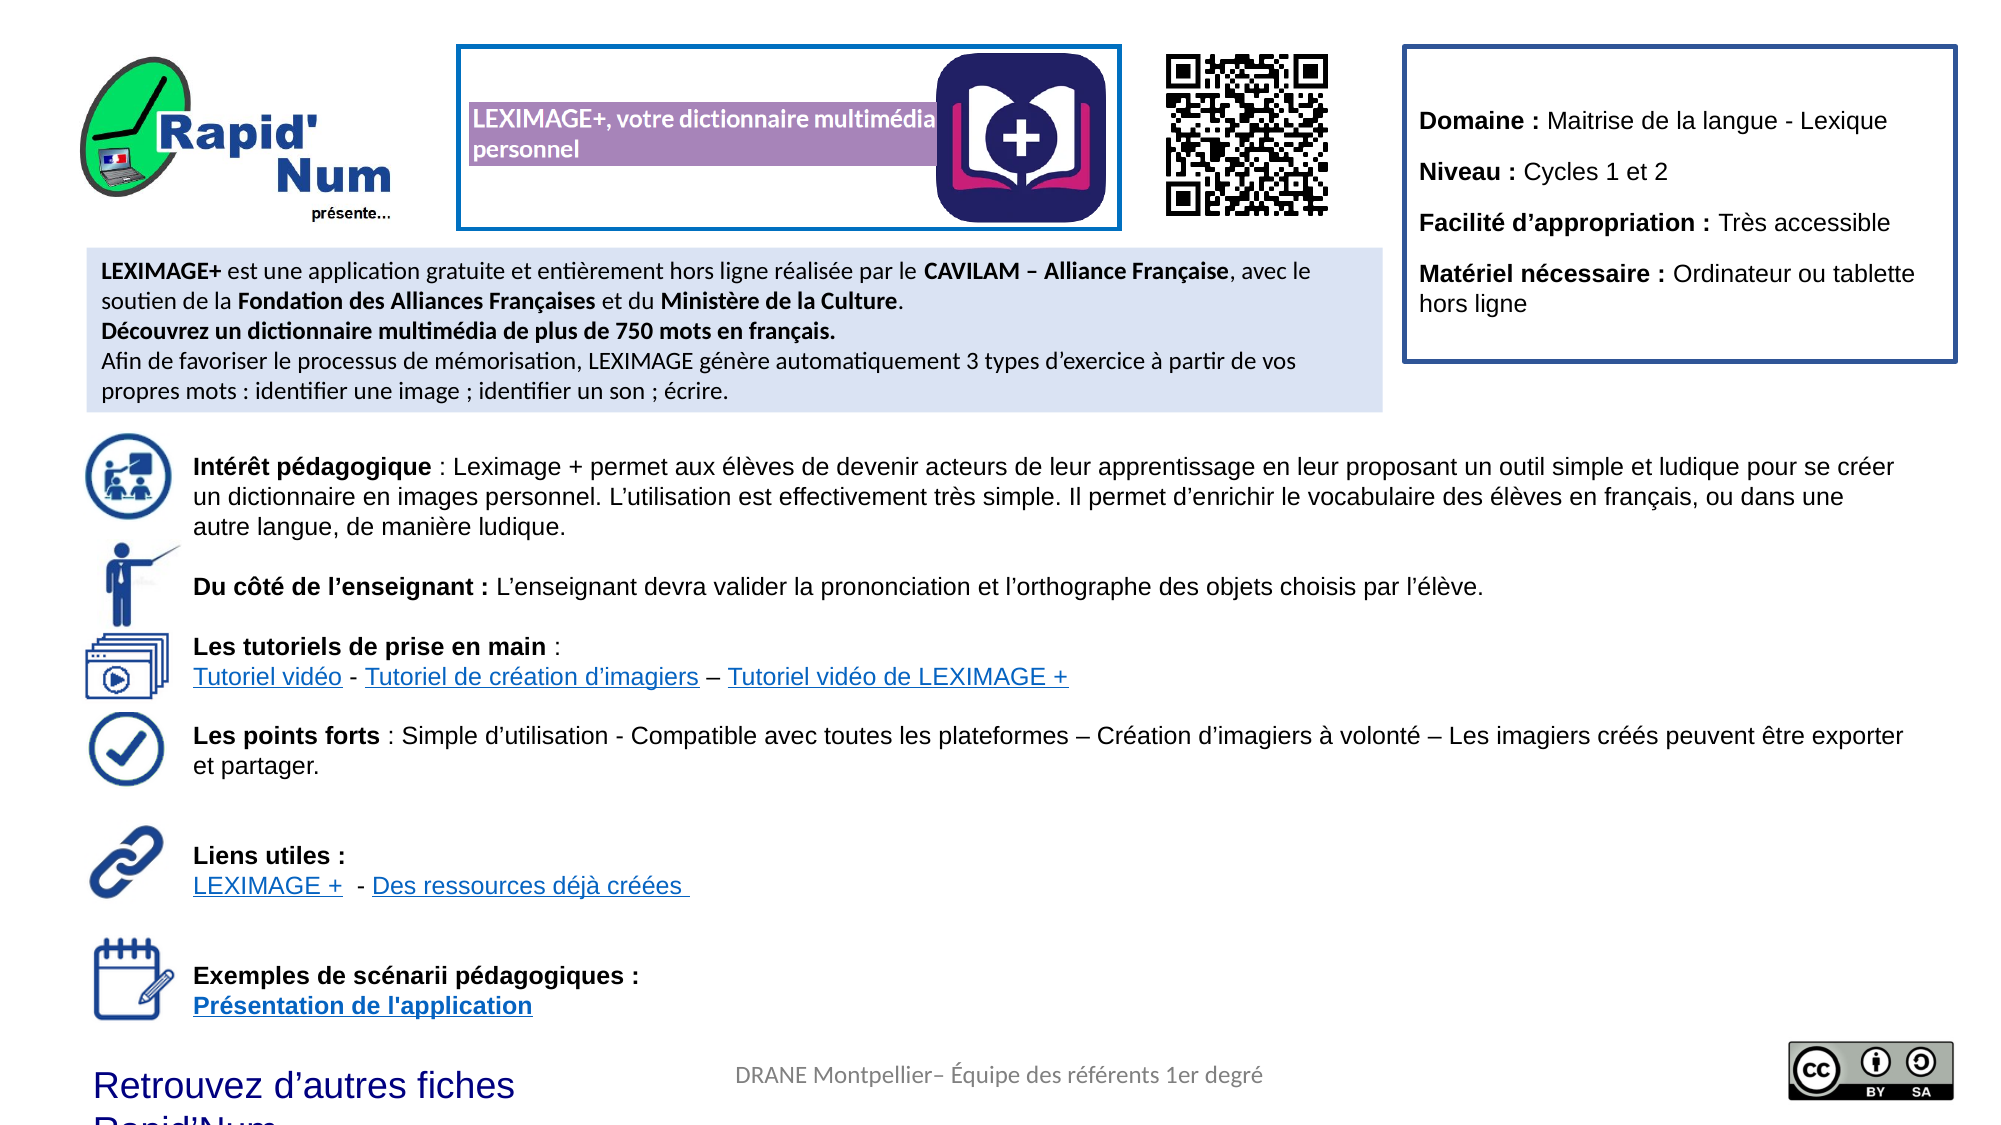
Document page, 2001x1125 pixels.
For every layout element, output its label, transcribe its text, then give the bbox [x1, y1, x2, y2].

picture [64, 45, 411, 232]
subtitle Domaine : Maitrise de la langue - Lexique Niveau : Cycles 1 et 2 Facilité d’appropriation : Très accessible Matériel nécessaire : Ordinateur ou tablette hors ligne [1404, 46, 1956, 362]
picture [78, 539, 182, 791]
picture [1781, 1037, 1956, 1105]
text_box Retrouvez d’autres fiches Rapid’Num [78, 1053, 620, 1125]
text_box DRANE Montpellier– Équipe des référents 1er degré [435, 1051, 1564, 1112]
picture [469, 52, 1106, 223]
text_box LEXIMAGE+ est une application gratuite et entièrement hors ligne réalisée par le CAVILAM – Alliance Française, avec le soutien de la Fondation des Alliances Françaises et du Ministère de la Culture. Découvrez un dictionnaire multimédia de plus de 750 mots en français. Afin de favoriser le processus de mémorisation, LEXIMAGE génère automatiquement 3 types d’exercice à partir de vos propres mots : identifier une image ; identifier un son ; écrire. [86, 247, 1383, 413]
picture [86, 934, 179, 1025]
picture [83, 431, 174, 523]
text_box Intérêt pédagogique : Leximage + permet aux élèves de devenir acteurs de leur apprentissage en leur proposant un outil simple et ludique pour se créer un dictionnaire en images personnel. L’utilisation est effectivement très simple. Il permet d’enrichir le vocabulaire des élèves en français, ou dans une autre langue, de manière ludique. Du côté de l’enseignant : L’enseignant devra valider la prononciation et l’orthographe des objets choisis par l’élève. Les tutoriels de prise en main : Tutoriel vidéo - Tutoriel de création d’imagiers – Tutoriel vidéo de LEXIMAGE + Les points forts : Simple d’utilisation - Compatible avec toutes les plateformes – Création d’imagiers à volonté – Les imagiers créés peuvent être exporter et partager. Liens utiles : LEXIMAGE + - Des ressources déjà créées Exemples de scénarii pédagogiques : Présentation de l'application [178, 443, 1927, 1027]
picture [1142, 30, 1352, 240]
picture [84, 820, 169, 904]
